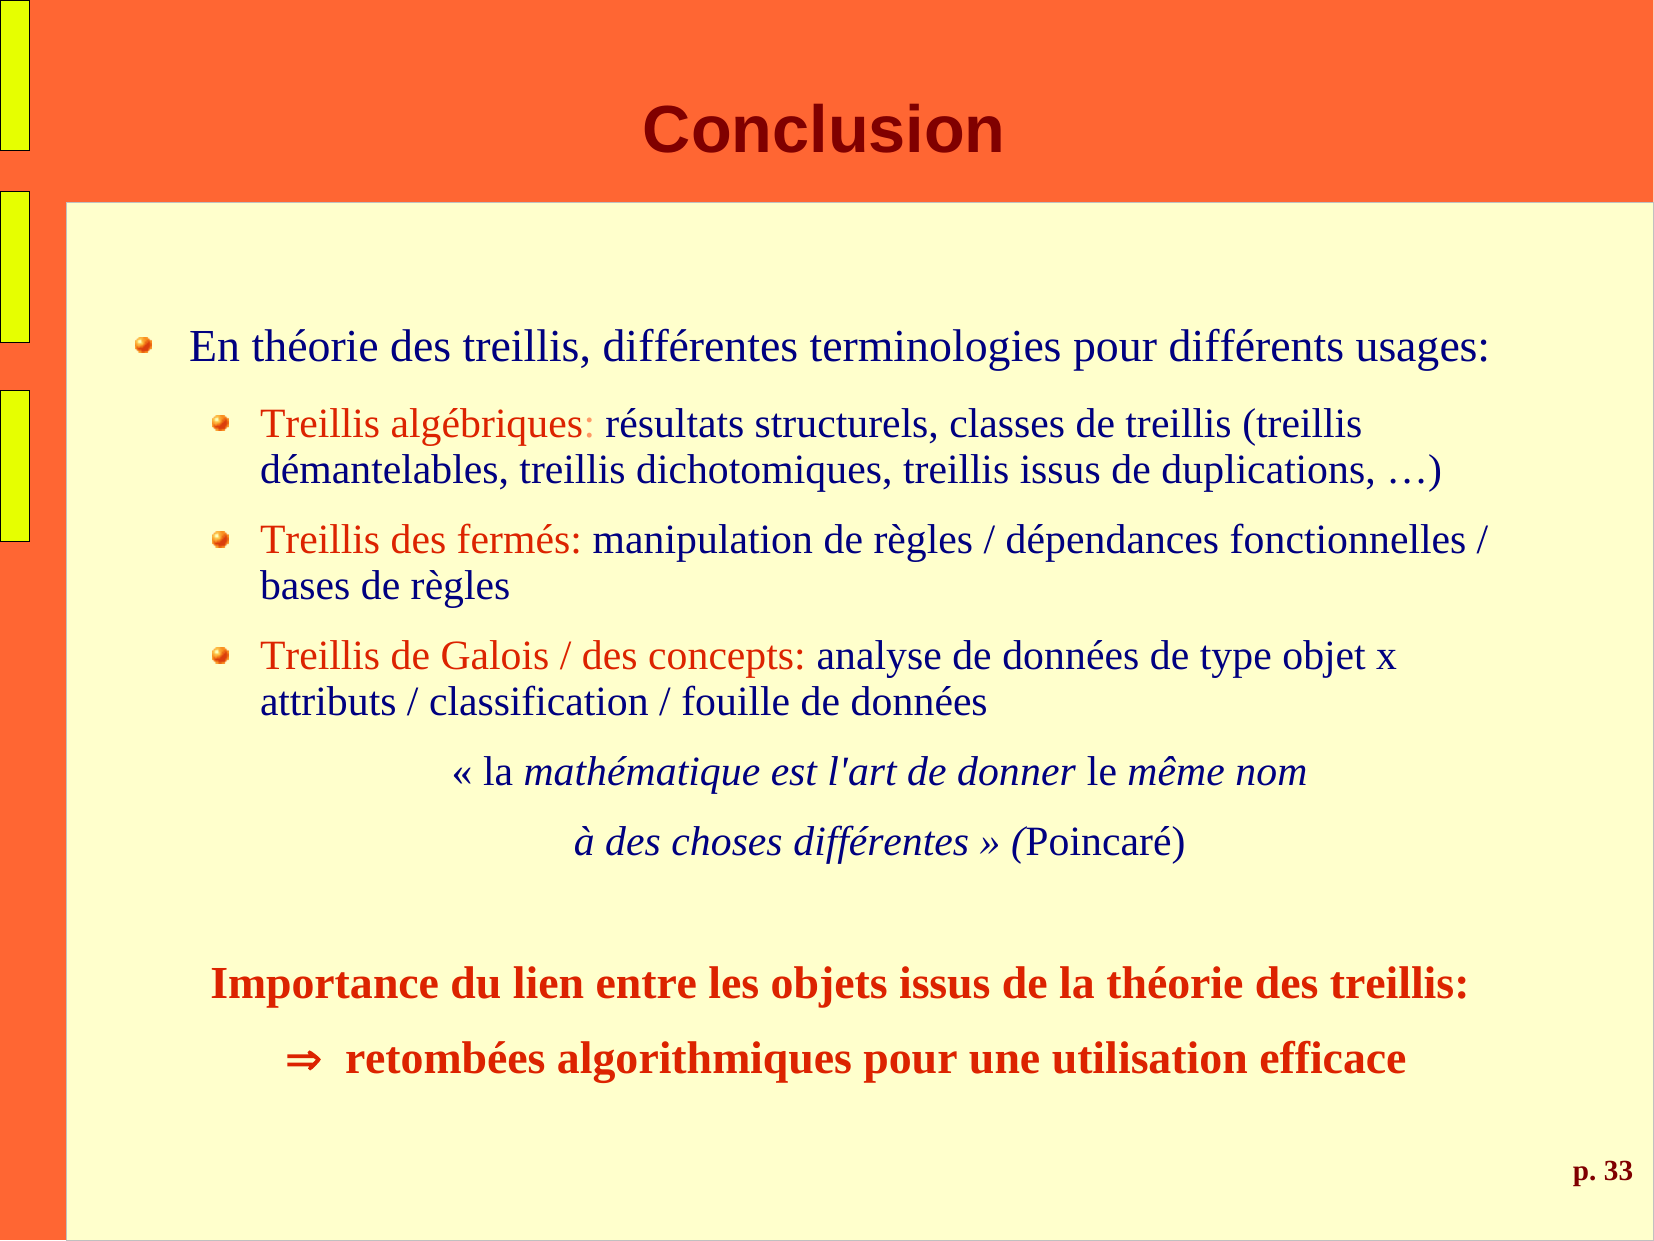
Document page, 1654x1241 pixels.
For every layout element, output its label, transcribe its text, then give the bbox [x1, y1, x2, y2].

list En théorie des treillis, différentes terminologies pour différents usages: Treillis algébriques: résultats structurels, classes de treillis (treillis démantelables, treillis dichotomiques, treillis issus de duplications, …) Treillis des fermés: manipulation de règles / dépendances fonctionnelles / bases de règles Treillis de Galois / des concepts: analyse de données de type objet x attributs / classification / fouille de données « la mathématique est l'art de donner le même nom à des choses différentes » (Poincaré) Importance du lien entre les objets issus de la théorie des treillis: retombées algorithmiques pour une utilisation efficace [118, 324, 1558, 1108]
title Conclusion [118, 29, 1531, 237]
